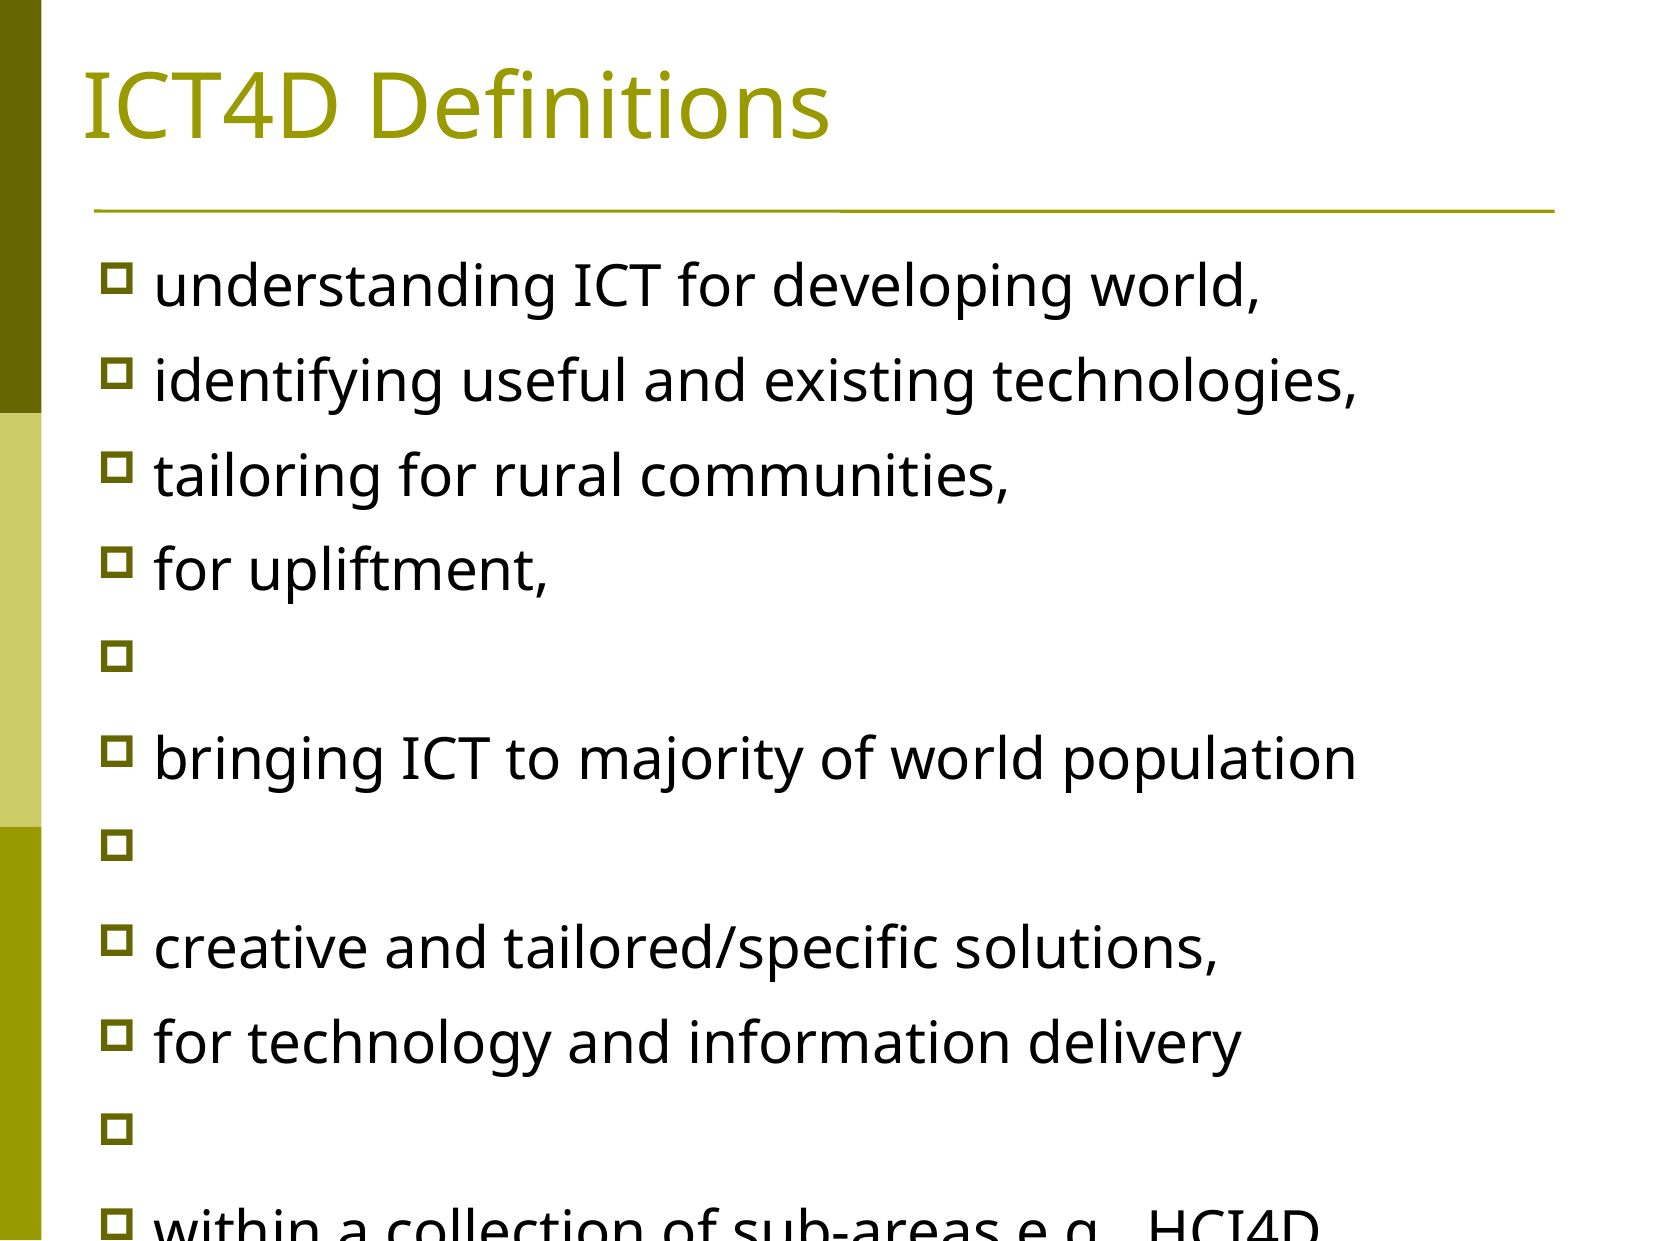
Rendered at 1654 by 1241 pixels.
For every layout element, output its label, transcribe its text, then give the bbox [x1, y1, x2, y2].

title ICT4D Definitions [82, 36, 1571, 170]
list understanding ICT for developing world, identifying useful and existing technologies, tailoring for rural communities, for upliftment, bringing ICT to majority of world population creative and tailored/specific solutions, for technology and information delivery within a collection of sub-areas e.g., HCI4D [82, 236, 1571, 1149]
